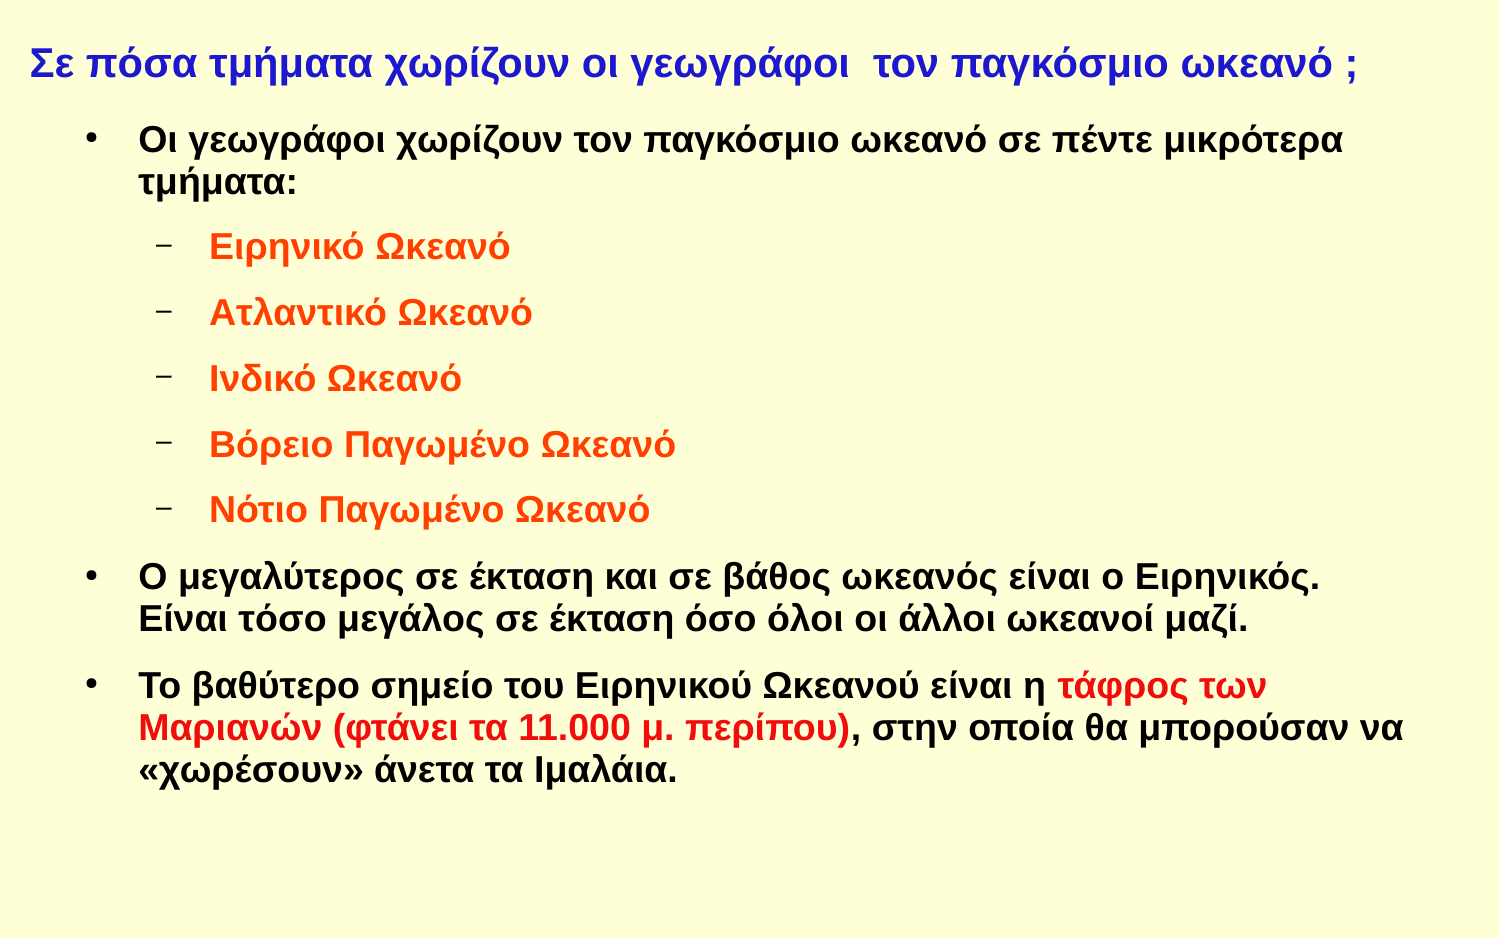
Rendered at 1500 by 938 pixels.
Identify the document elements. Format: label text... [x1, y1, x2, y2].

list Οι γεωγράφοι χωρίζουν τον παγκόσμιο ωκεανό σε πέντε μικρότερα τμήματα: Ειρηνικό Ωκεανό Ατλαντικό Ωκεανό Ινδικό Ωκεανό Βόρειο Παγωμένο Ωκεανό Νότιο Παγωμένο Ωκεανό Ο μεγαλύτερος σε έκταση και σε βάθος ωκεανός είναι ο Ειρηνικός. Είναι τόσο μεγάλος σε έκταση όσο όλοι οι άλλοι ωκεανοί μαζί. Το βαθύτερο σημείο του Ειρηνικού Ωκεανού είναι η τάφρος των Μαριανών (φτάνει τα 11.000 μ. περίπου), στην οποία θα μπορούσαν να «χωρέσουν» άνετα τα Ιμαλάια. [67, 118, 1418, 827]
title Σε πόσα τμήματα χωρίζουν οι γεωγράφοι τον παγκόσμιο ωκεανό ; [29, 37, 1447, 89]
